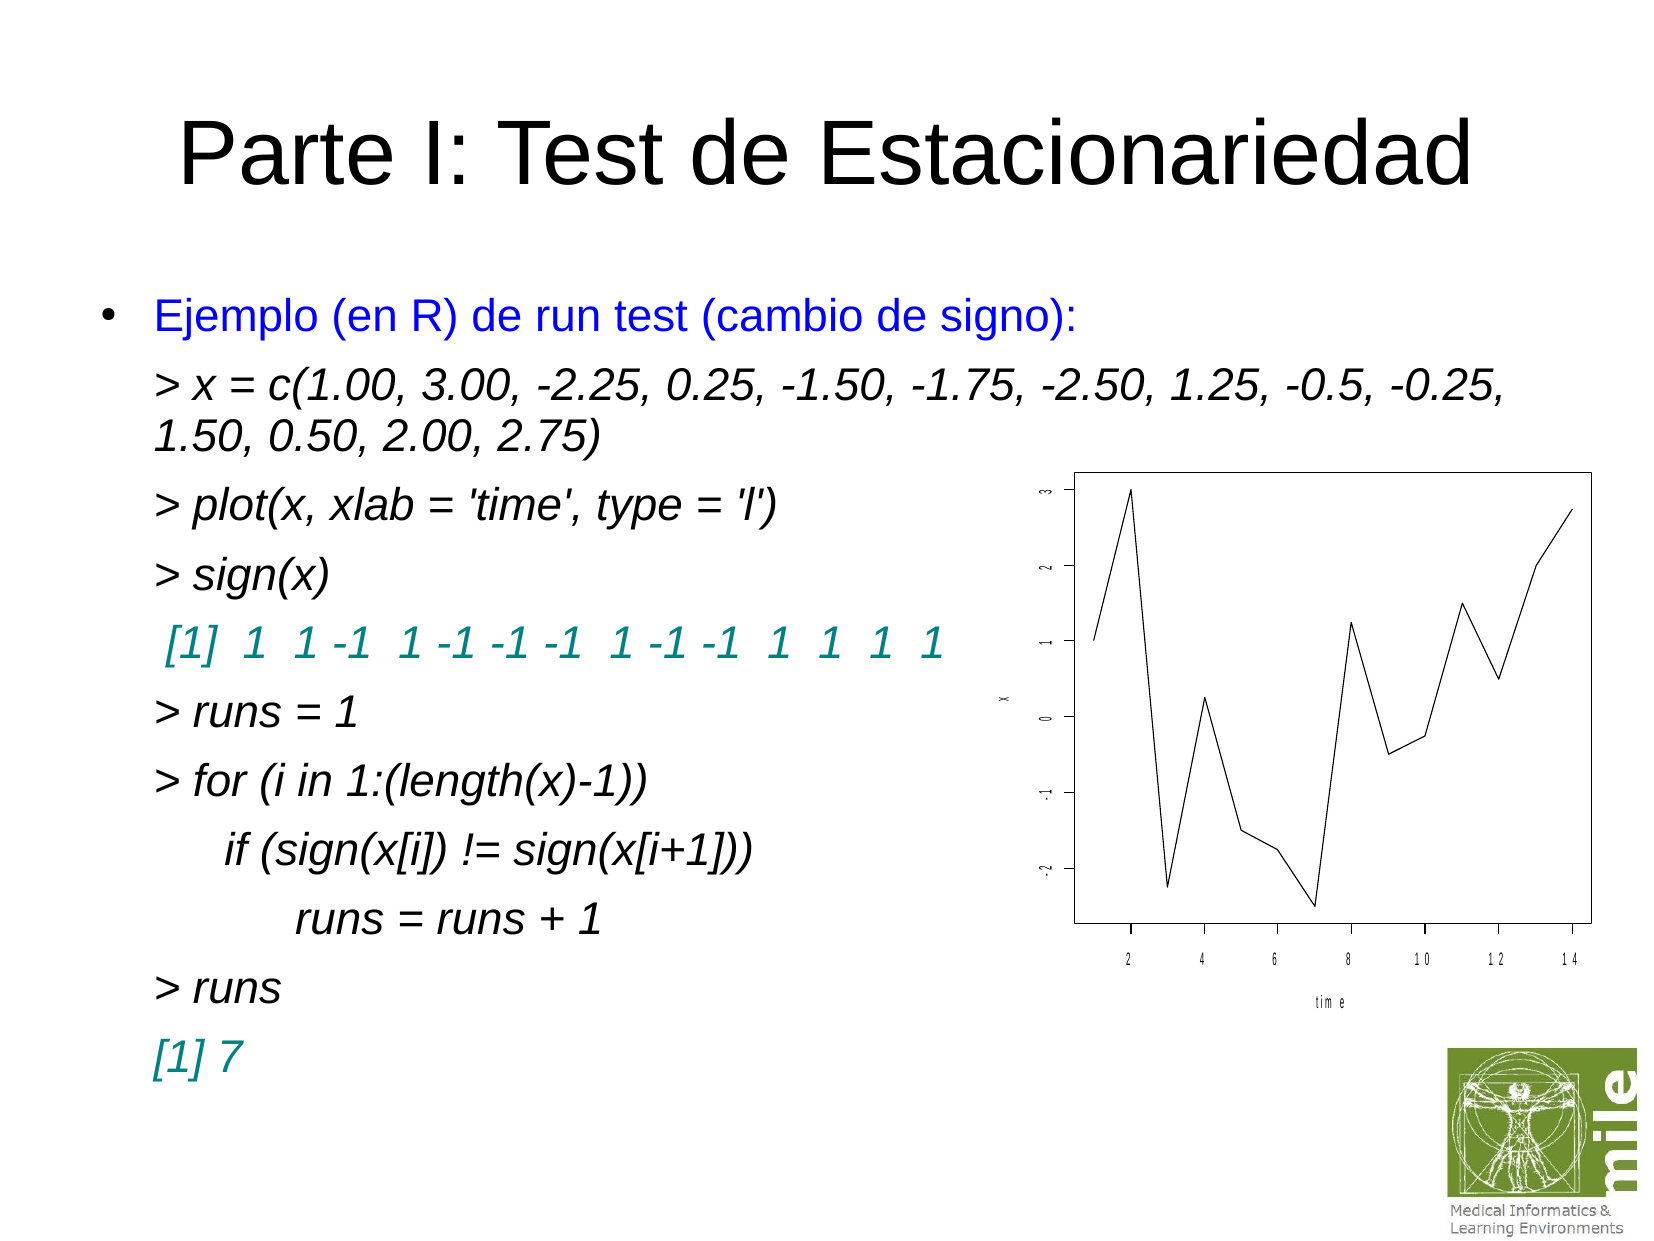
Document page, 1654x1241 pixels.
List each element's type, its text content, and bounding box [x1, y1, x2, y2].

picture [985, 383, 1654, 1241]
list Ejemplo (en R) de run test (cambio de signo): > x = c(1.00, 3.00, -2.25, 0.25, -1.50, -1.75, -2.50, 1.25, -0.5, -0.25, 1.50, 0.50, 2.00, 2.75) > plot(x, xlab = 'time', type = 'l') > sign(x) [1] 1 1 -1 1 -1 -1 -1 1 -1 -1 1 1 1 1 > runs = 1 > for (i in 1:(length(x)-1)) if (sign(x[i]) != sign(x[i+1])) runs = runs + 1 > runs [1] 7 [82, 290, 1571, 1109]
title Parte I: Test de Estacionariedad [82, 56, 1571, 250]
